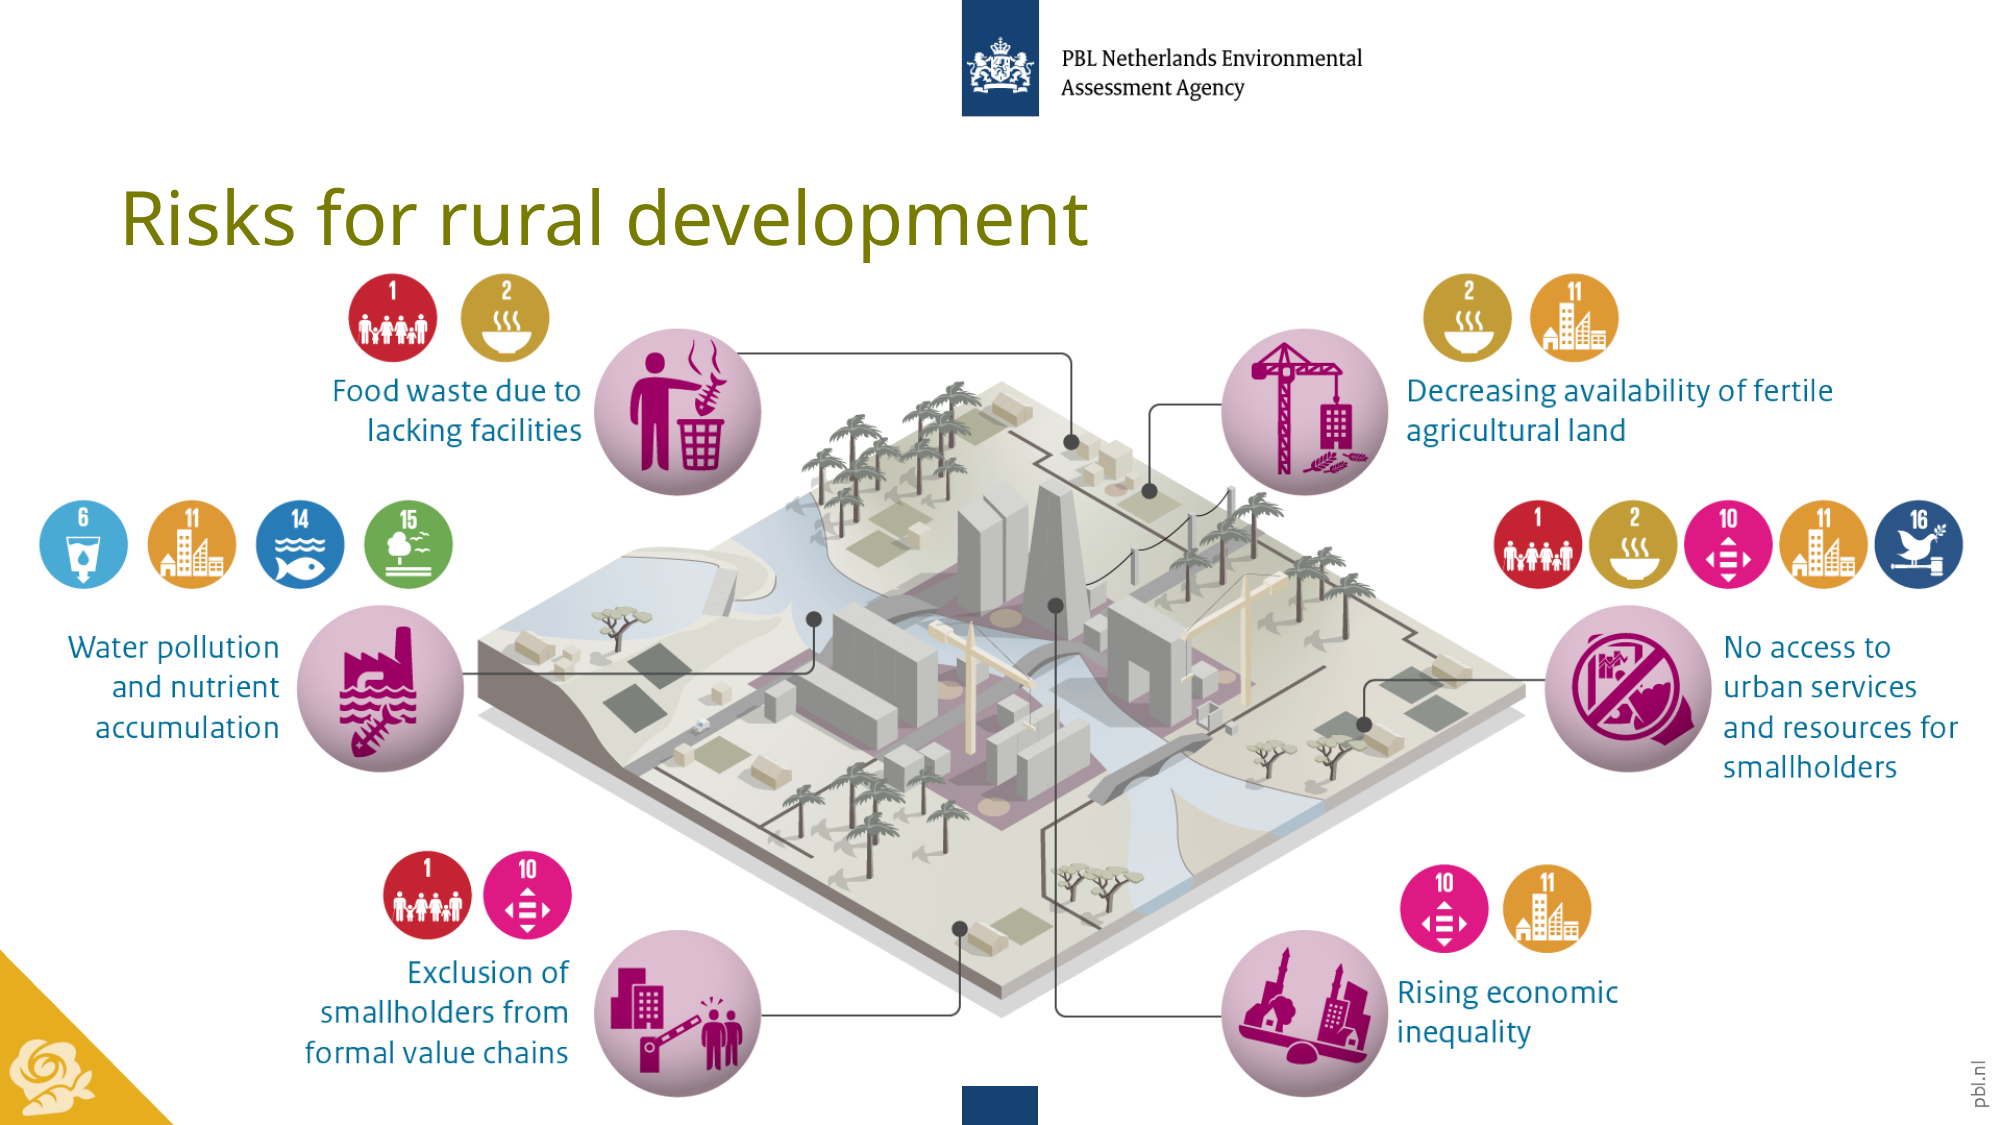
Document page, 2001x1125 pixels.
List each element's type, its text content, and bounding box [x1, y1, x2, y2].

title Risks for rural development [104, 172, 1897, 329]
picture [0, 0, 2000, 1125]
